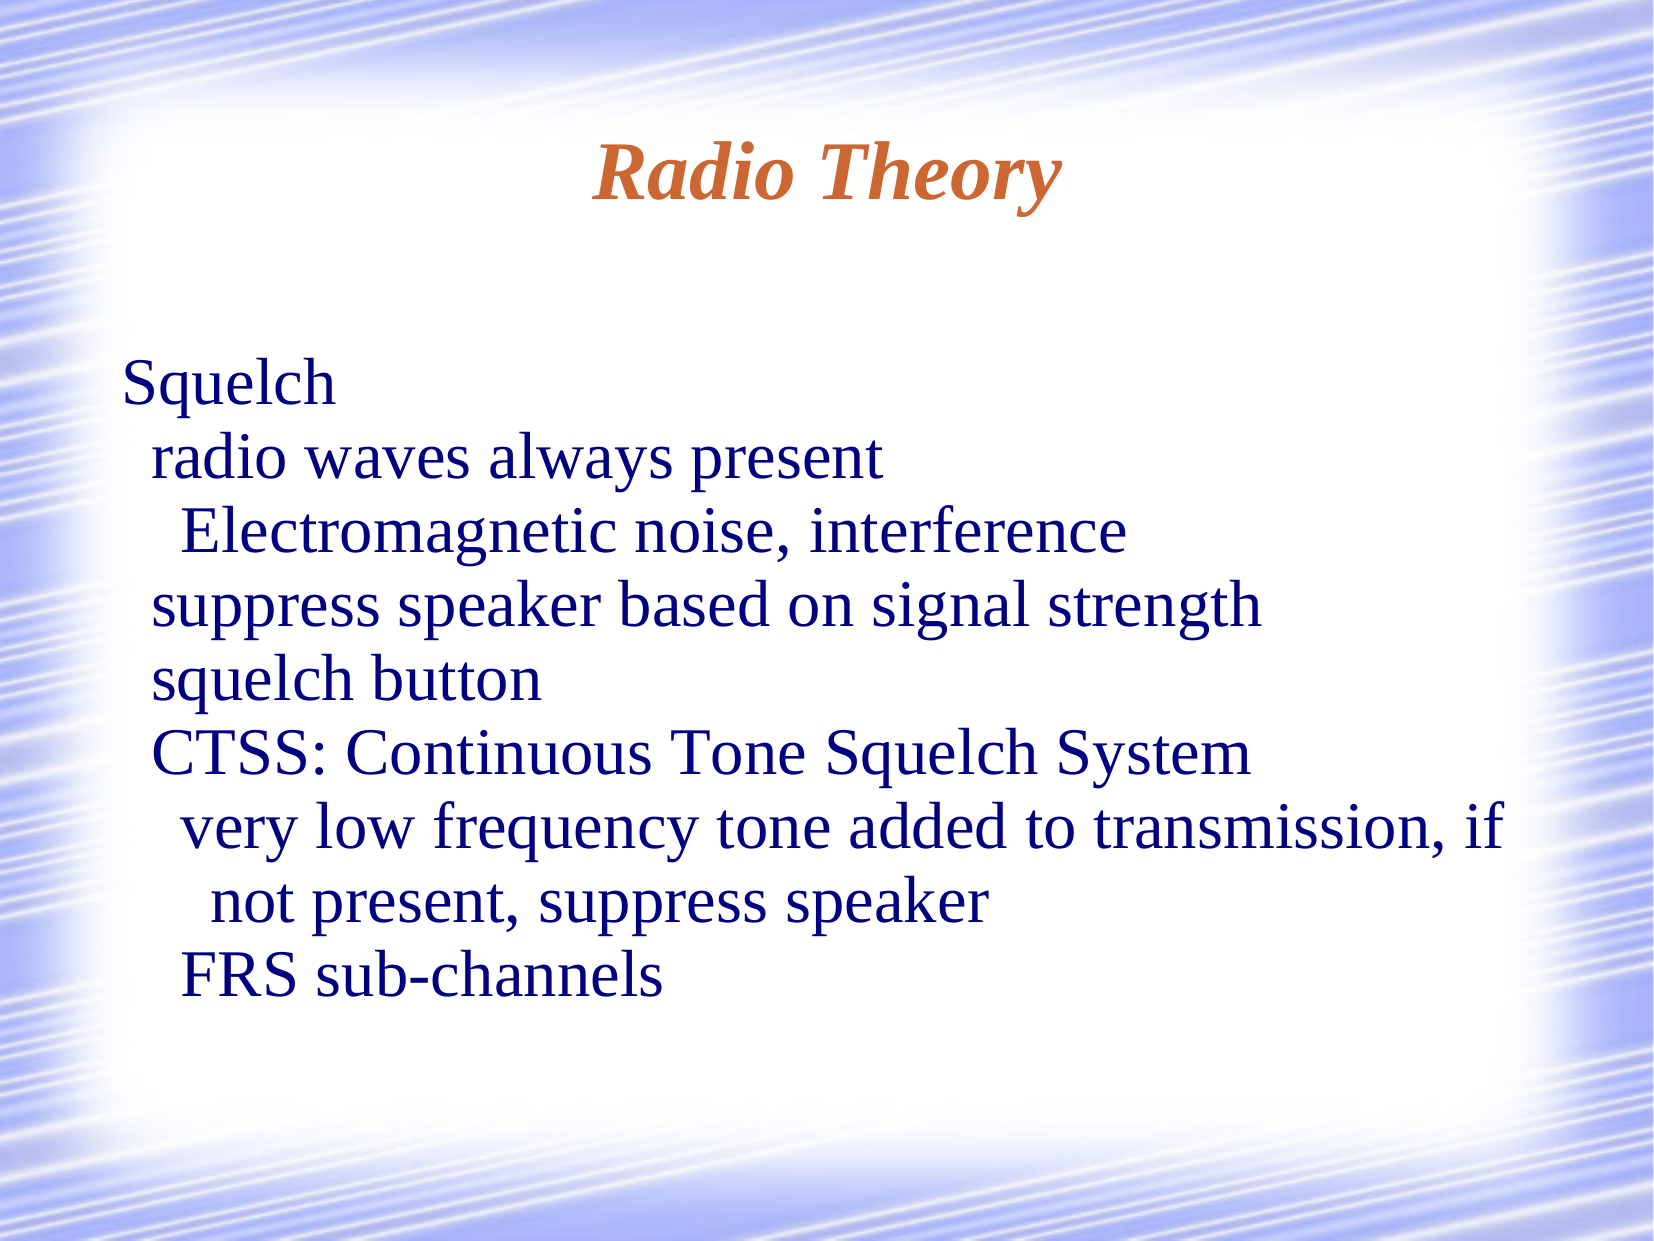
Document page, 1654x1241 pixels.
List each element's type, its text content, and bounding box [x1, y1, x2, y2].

picture [0, 0, 1654, 1241]
list Squelch radio waves always present Electromagnetic noise, interference suppress speaker based on signal strength squelch button CTSS: Continuous Tone Squelch System very low frequency tone added to transmission, if not present, suppress speaker FRS sub-channels [121, 344, 1534, 1127]
title Radio Theory [121, 67, 1534, 275]
